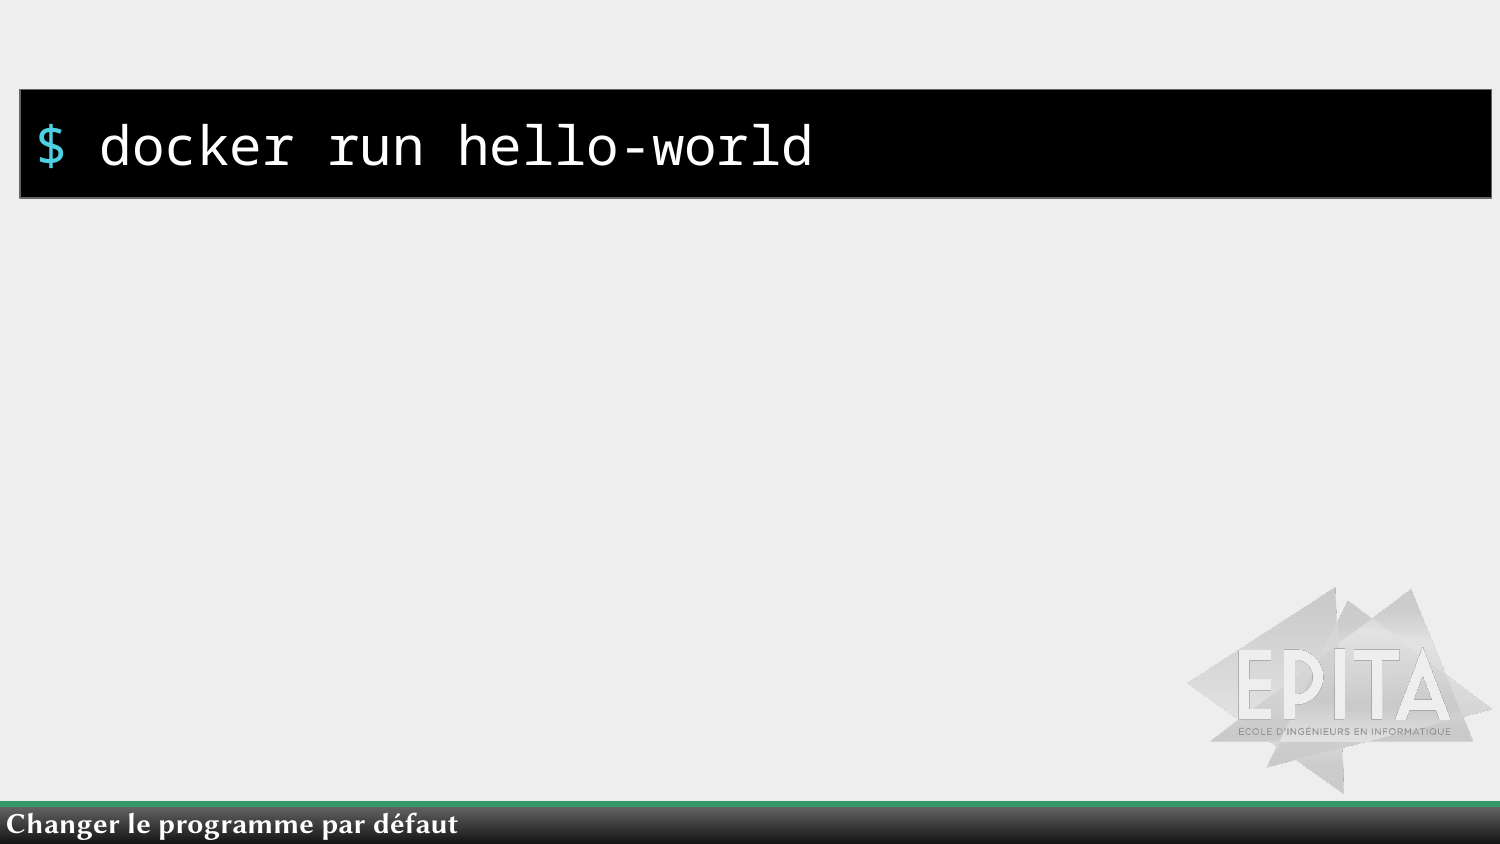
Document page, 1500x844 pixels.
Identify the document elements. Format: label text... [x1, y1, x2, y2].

title Changer le programme par défaut [5, 801, 1075, 844]
picture [1187, 587, 1492, 794]
text_box $ docker run hello-world [20, 89, 1492, 198]
